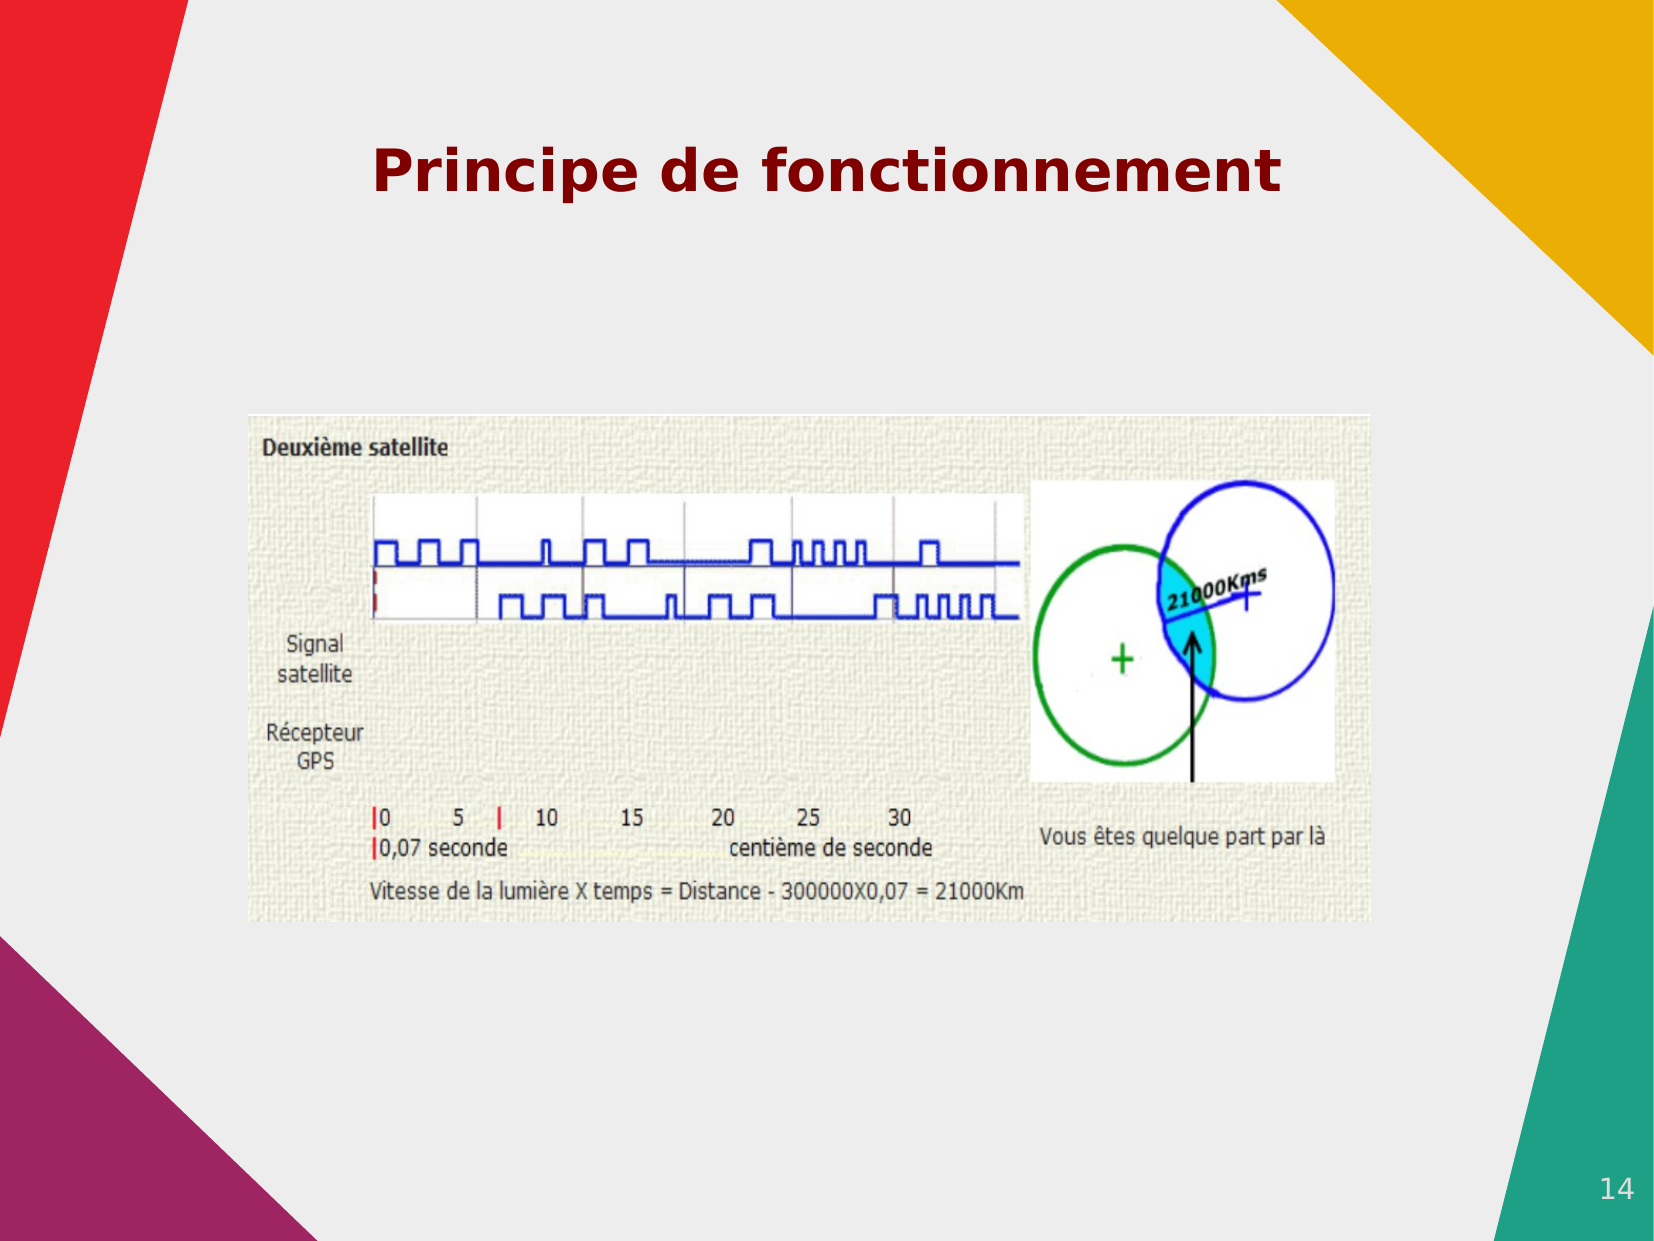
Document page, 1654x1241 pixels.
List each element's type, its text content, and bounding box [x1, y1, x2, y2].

title Principe de fonctionnement [114, 73, 1539, 271]
picture [248, 414, 1371, 922]
